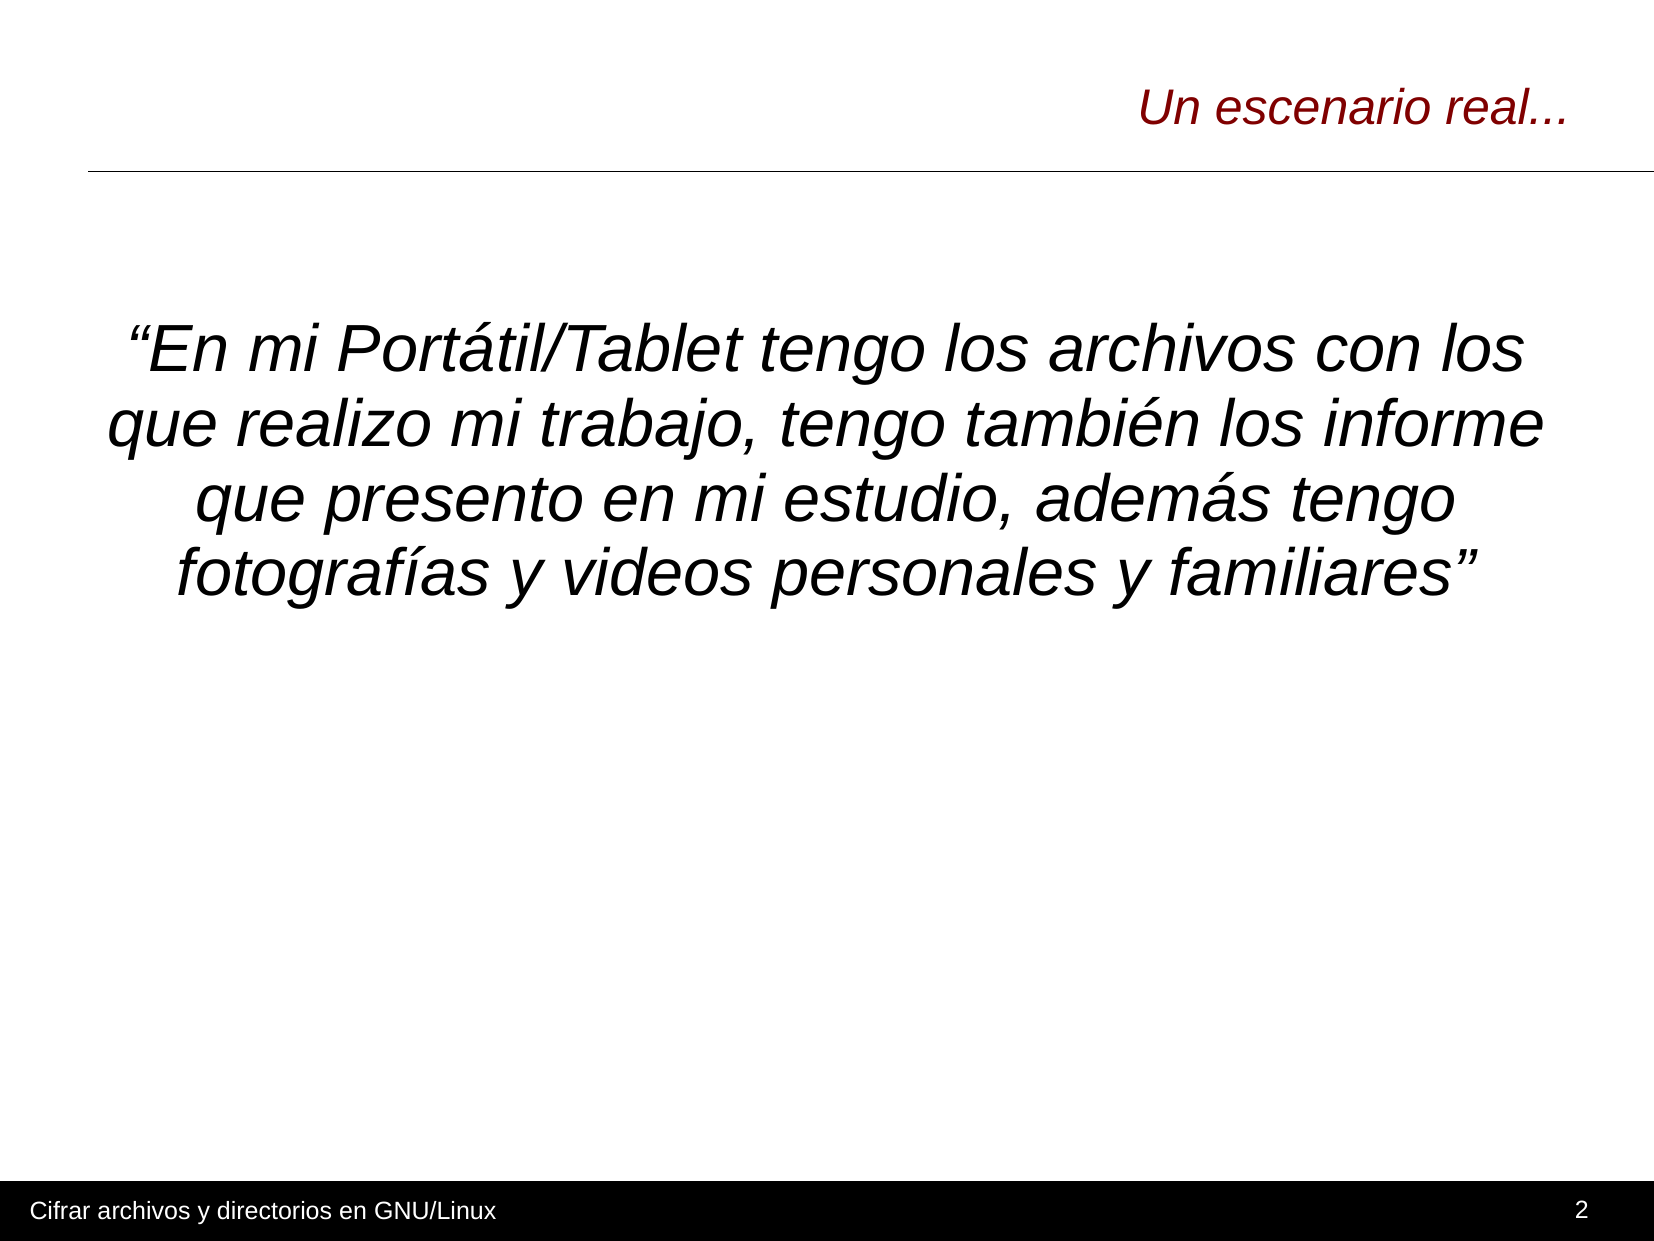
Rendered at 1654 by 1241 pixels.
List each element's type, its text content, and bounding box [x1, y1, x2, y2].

title Un escenario real... [82, 67, 1571, 148]
list “En mi Portátil/Tablet tengo los archivos con los que realizo mi trabajo, tengo también los informe que presento en mi estudio, además tengo fotografías y videos personales y familiares” [82, 236, 1571, 1055]
